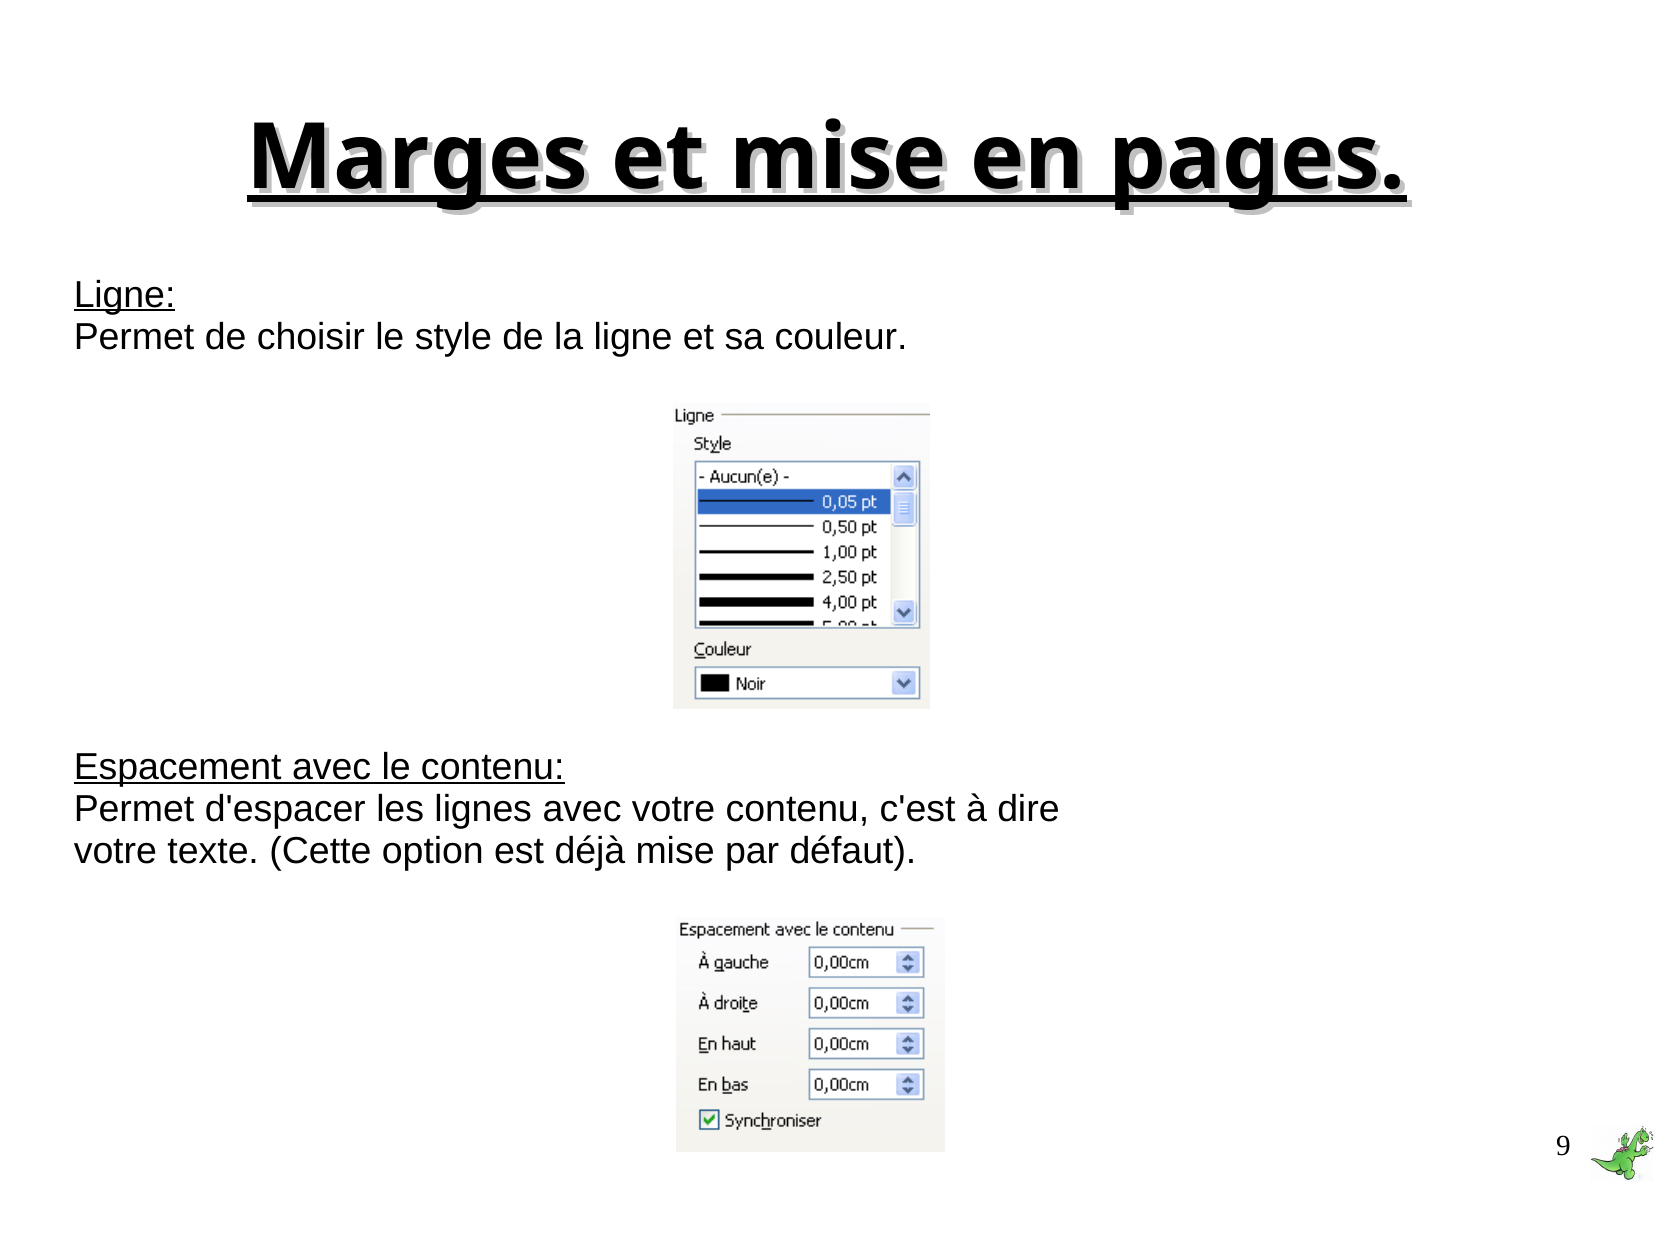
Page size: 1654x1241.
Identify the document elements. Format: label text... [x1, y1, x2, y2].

text_box Espacement avec le contenu: Permet d'espacer les lignes avec votre contenu, c'est à dire votre texte. (Cette option est déjà mise par défaut). [59, 738, 1123, 880]
picture [676, 917, 945, 1152]
picture [673, 403, 930, 709]
text_box Ligne: Permet de choisir le style de la ligne et sa couleur. [59, 265, 1123, 738]
picture [1590, 1124, 1654, 1182]
title Marges et mise en pages. [82, 49, 1571, 257]
